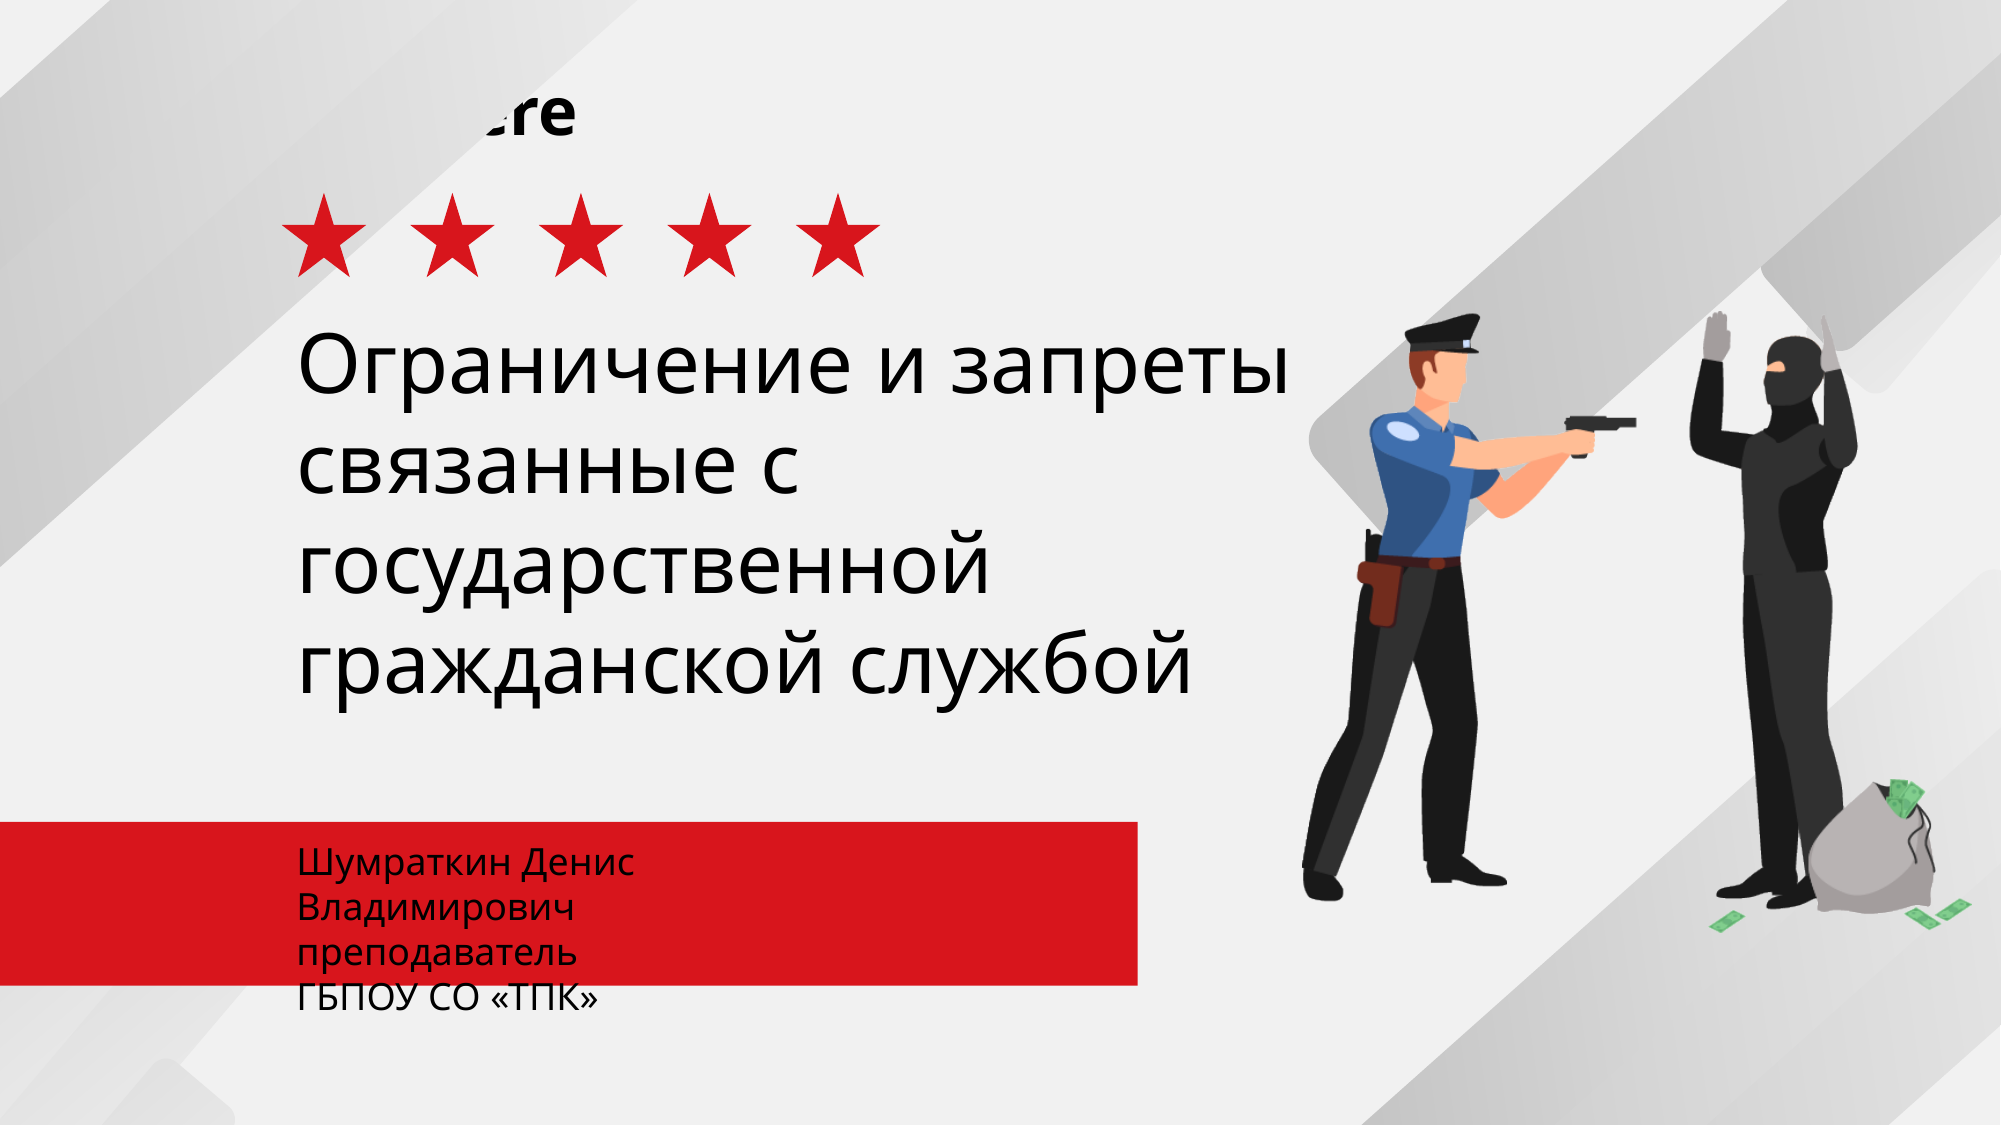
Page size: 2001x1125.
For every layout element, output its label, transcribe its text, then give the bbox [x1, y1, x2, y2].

text_box [410, 192, 495, 278]
text_box Шумраткин Денис Владимирович преподаватель ГБПОУ СО «ТПК» [281, 830, 888, 1071]
text_box [1361, 569, 2000, 1125]
text_box [0, 0, 638, 568]
text_box [1438, 0, 2000, 311]
picture [1302, 311, 1972, 933]
text_box [795, 192, 881, 278]
text_box Ограничение и запреты связанные с государственной гражданской службой [281, 303, 1317, 718]
text_box [667, 192, 752, 278]
text_box [538, 192, 624, 278]
text_box [0, 821, 1138, 986]
